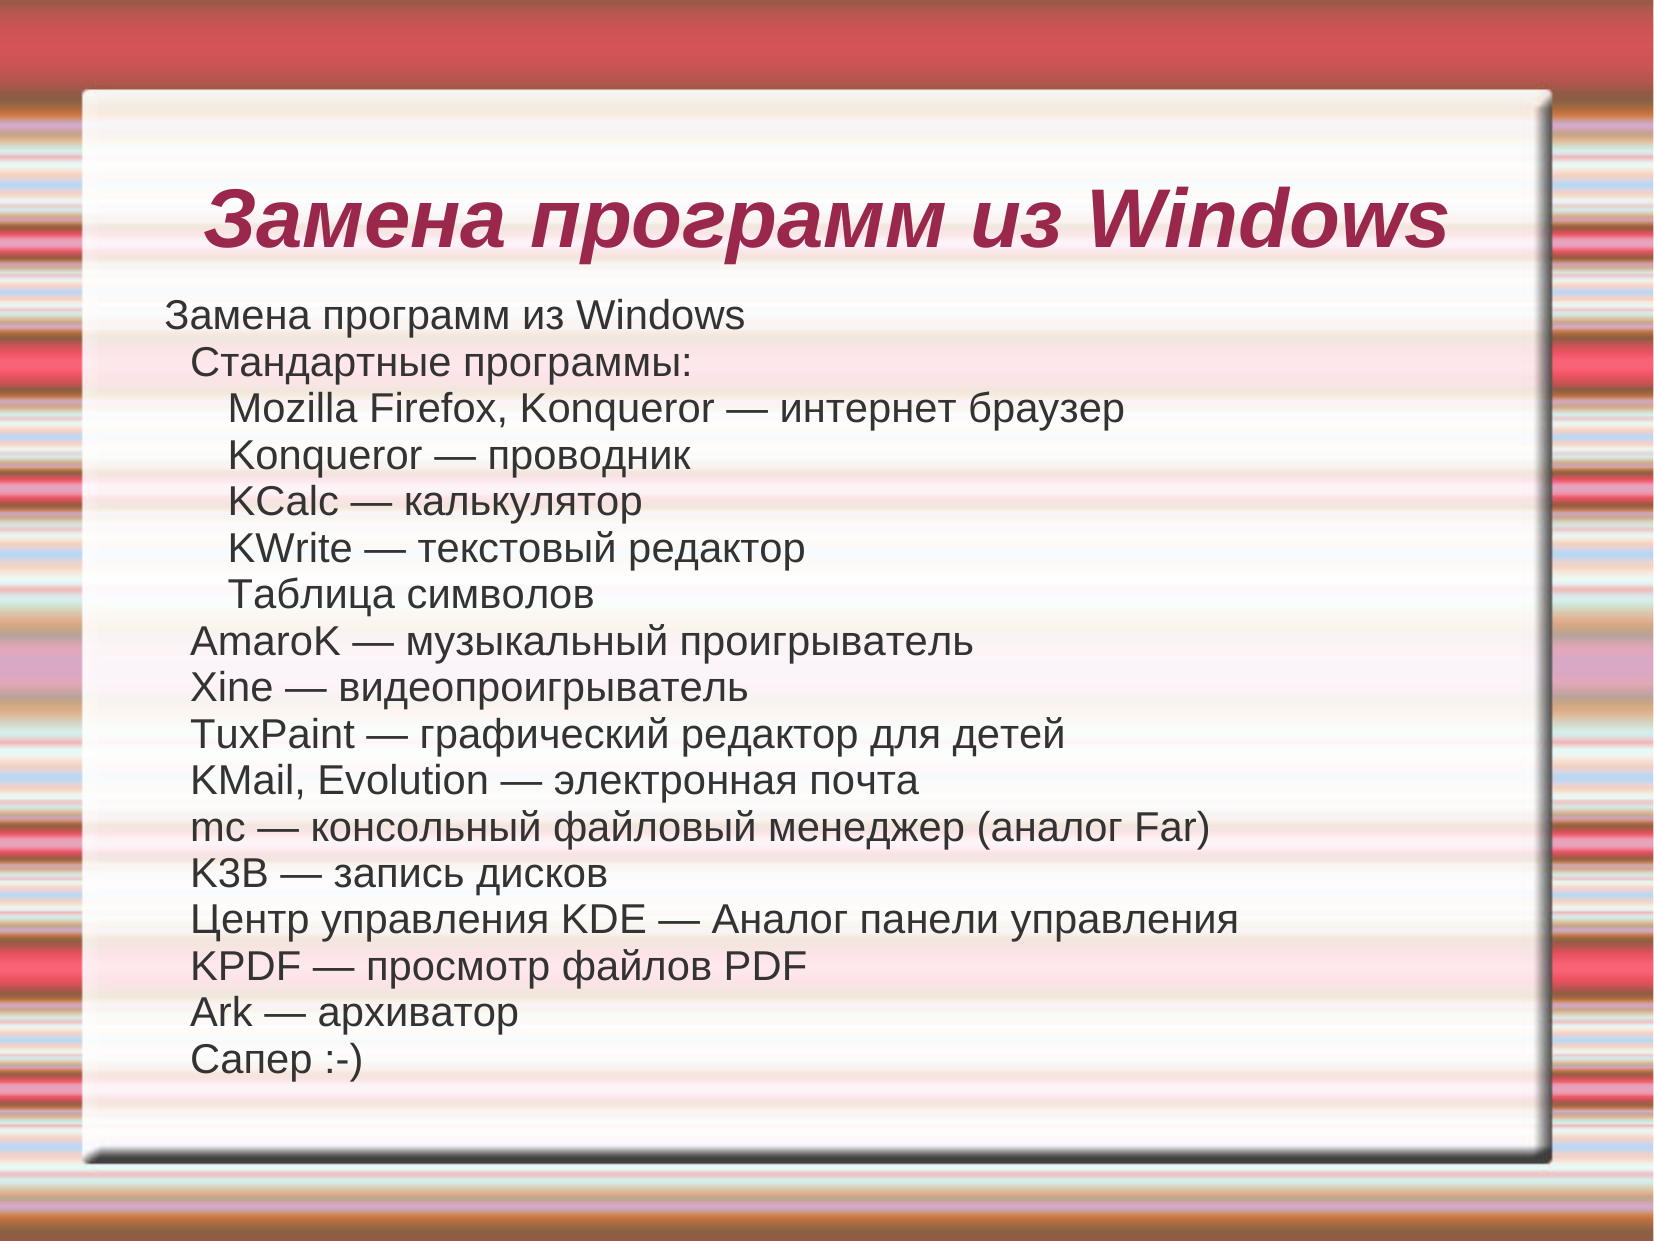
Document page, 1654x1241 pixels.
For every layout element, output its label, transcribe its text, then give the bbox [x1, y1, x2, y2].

list Замена программ из Windows Стандартные программы: Mozilla Firefox, Konqueror — интернет браузер Konqueror — проводник KCalc — калькулятор KWrite — текстовый редактор Таблица символов AmaroK — музыкальный проигрыватель Xine — видеопроигрыватель TuxPaint — графический редактор для детей KMail, Evolution — электронная почта mc — консольный файловый менеджер (аналог Far) K3B — запись дисков Центр управления KDE — Аналог панели управления KPDF — просмотр файлов PDF Ark — архиватор Сапер :-) [152, 292, 1534, 1083]
picture [0, 0, 1654, 1241]
title Замена программ из Windows [121, 114, 1534, 322]
